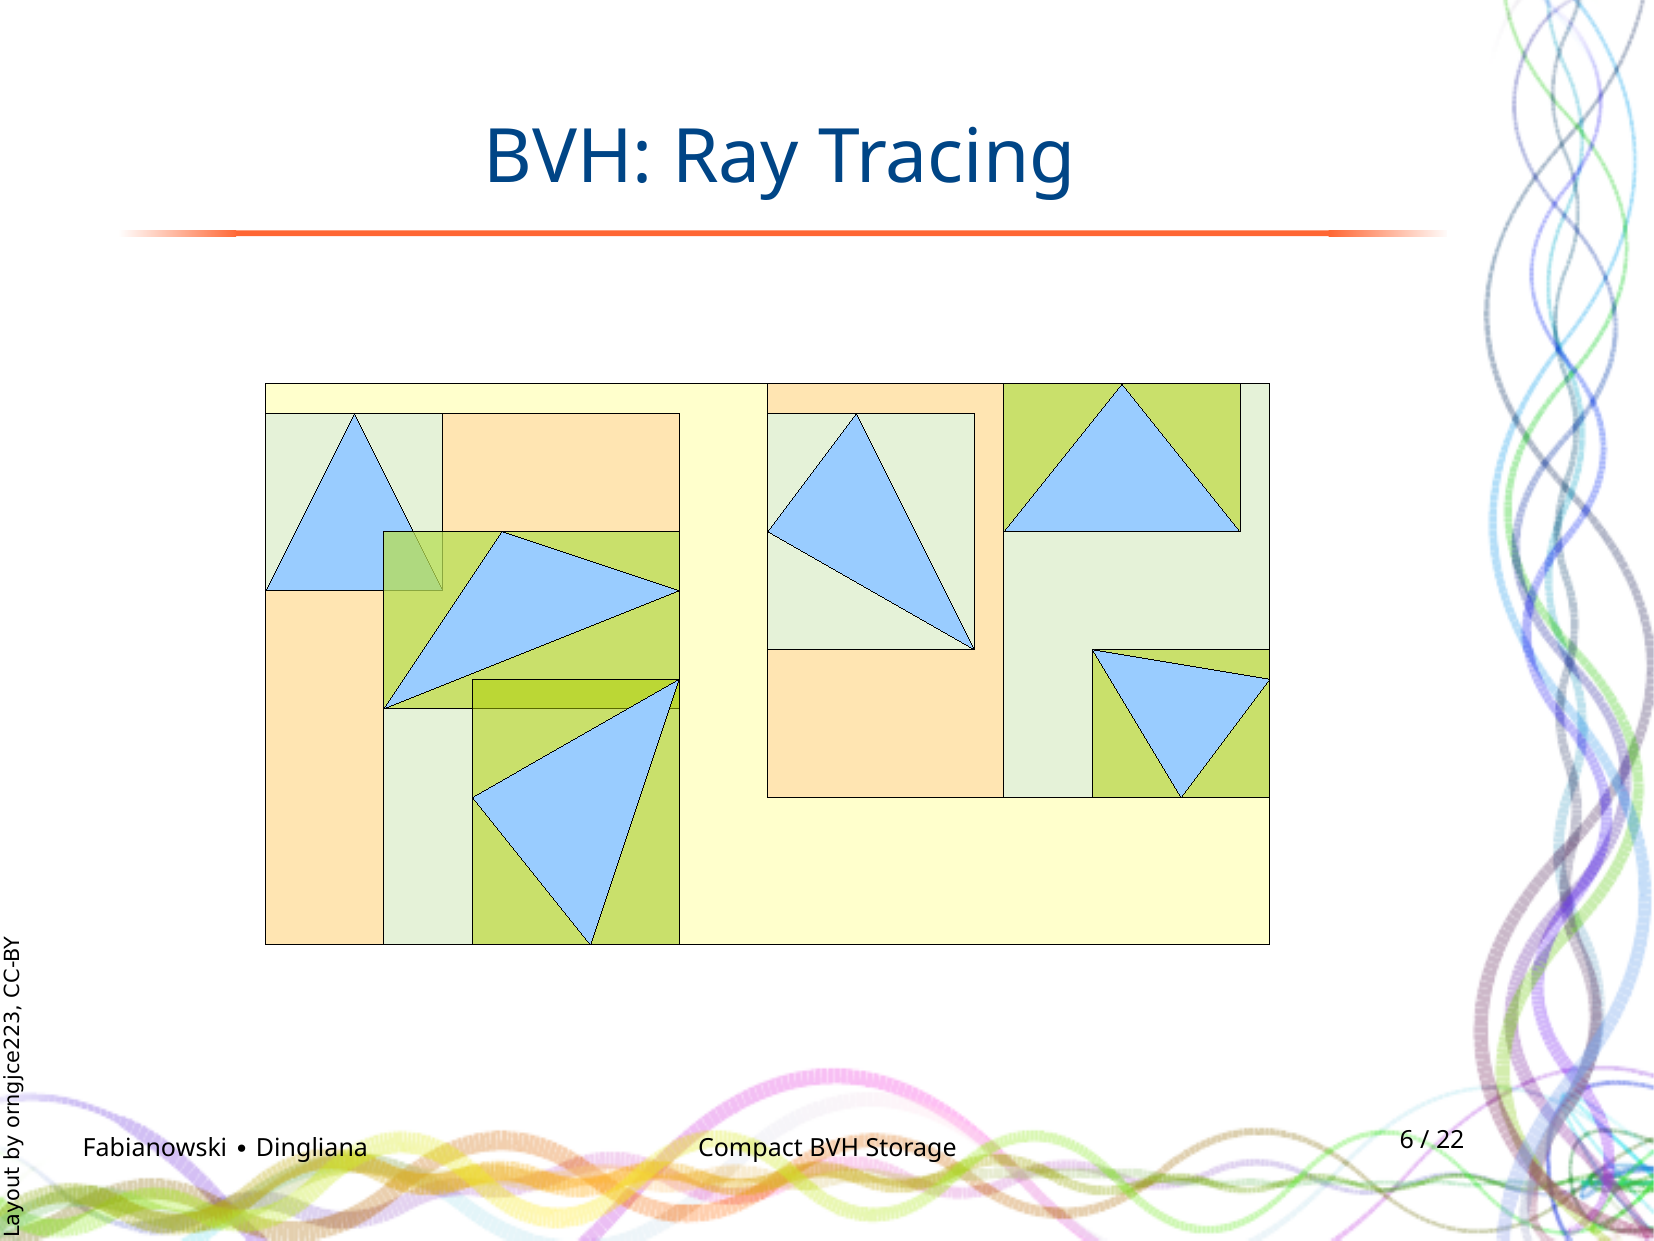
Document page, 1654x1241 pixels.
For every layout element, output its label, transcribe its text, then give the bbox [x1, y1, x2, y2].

text_box [265, 383, 1270, 945]
text_box 6 / 22 [1346, 1122, 1477, 1153]
title BVH: Ray Tracing [82, 56, 1477, 250]
picture [0, 0, 1654, 1241]
